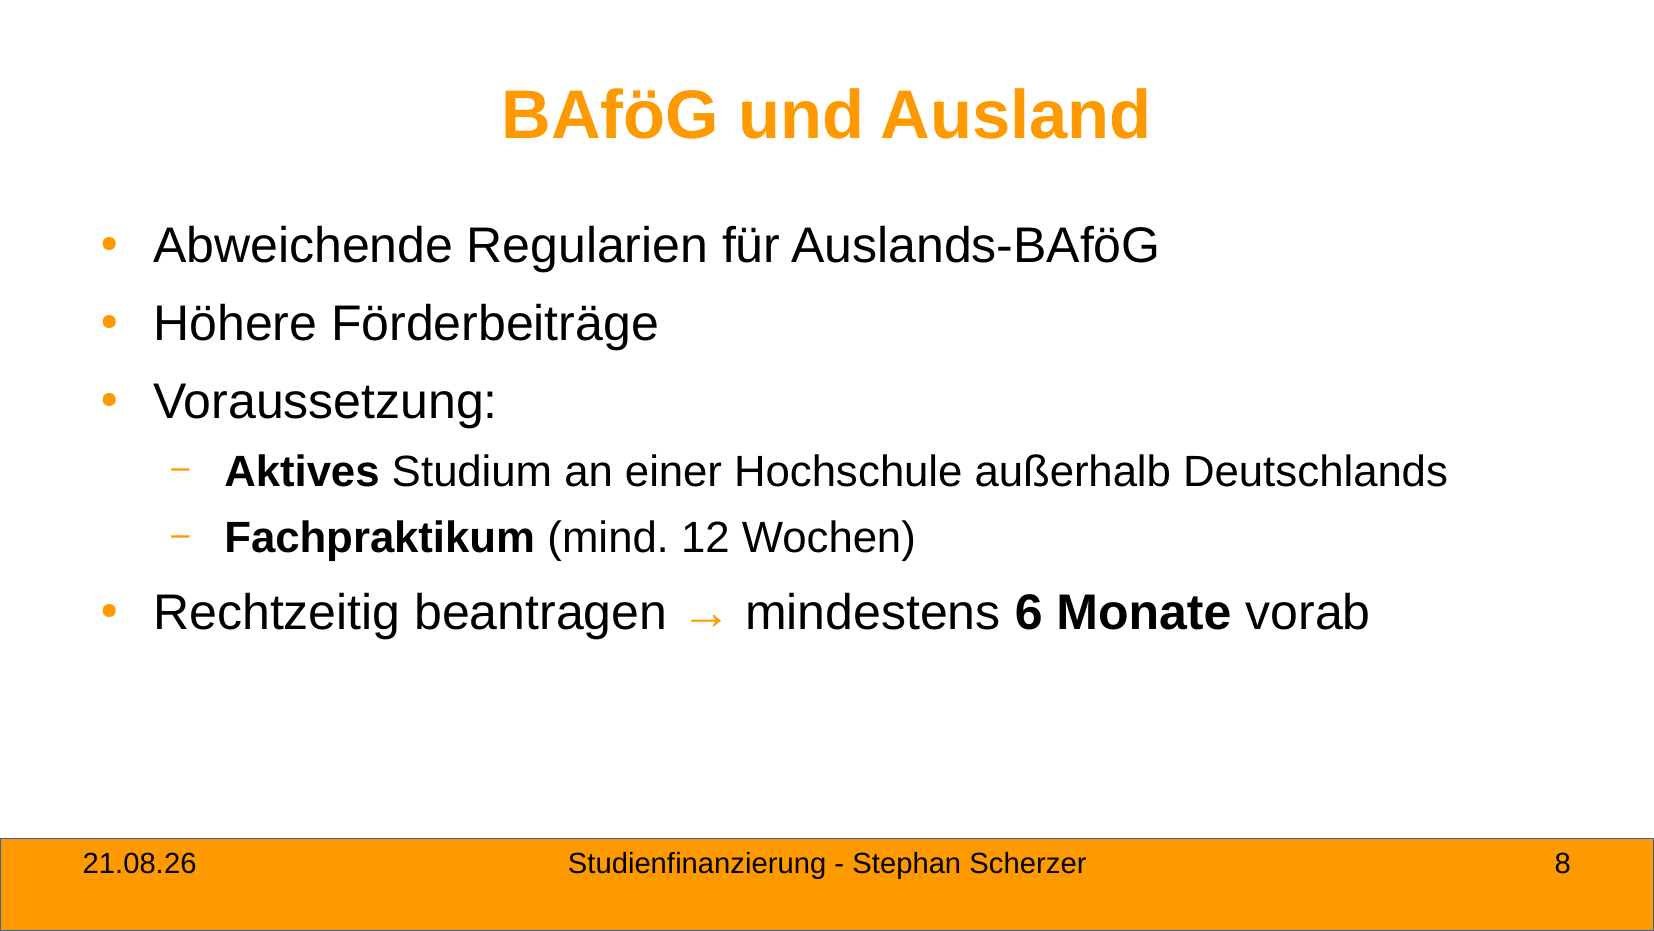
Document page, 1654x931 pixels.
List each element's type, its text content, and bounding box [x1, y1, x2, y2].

list Abweichende Regularien für Auslands-BAföG Höhere Förderbeiträge Voraussetzung: Aktives Studium an einer Hochschule außerhalb Deutschlands Fachpraktikum (mind. 12 Wochen) Rechtzeitig beantragen → mindestens 6 Monate vorab [82, 217, 1571, 758]
title BAföG und Ausland [82, 37, 1571, 193]
